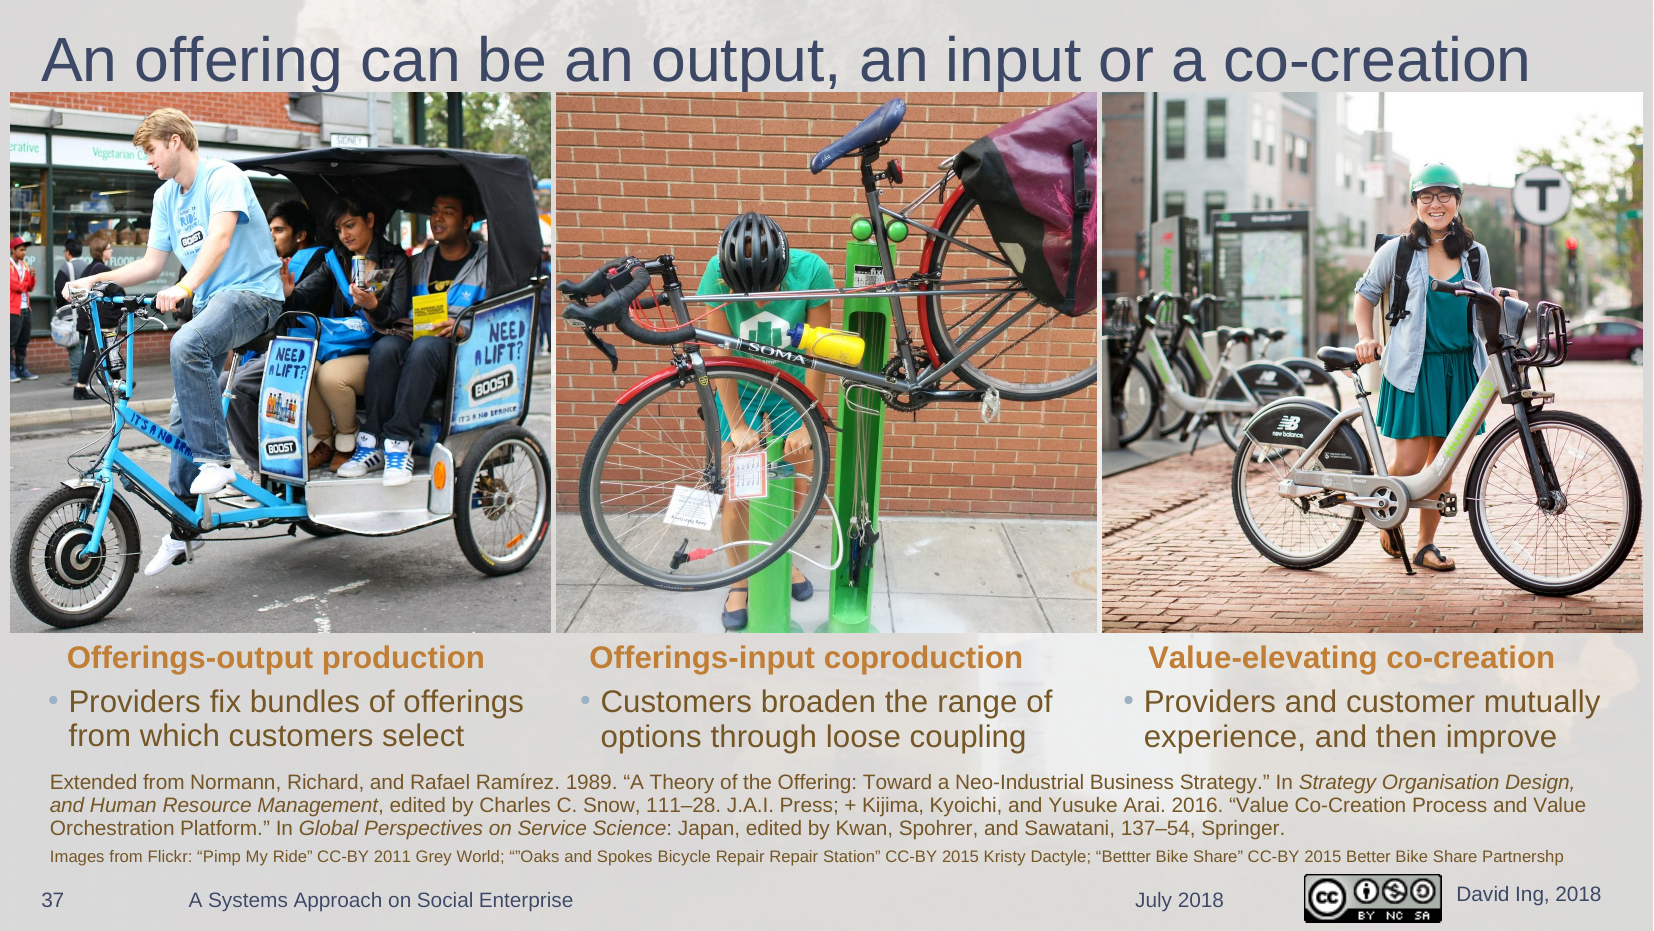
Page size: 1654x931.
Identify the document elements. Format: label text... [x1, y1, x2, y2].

table_cell Pursuits: [0, 0, 1653, 931]
picture [556, 92, 1097, 633]
title An offering can be an output, an input or a co-creation [41, 30, 1613, 126]
text_box Offerings-output production Providers fix bundles of offerings from which customers select [12, 633, 544, 761]
picture [1304, 902, 1442, 923]
text_box Extended from Normann, Richard, and Rafael Ramírez. 1989. “A Theory of the Offering: Toward a Neo-Industrial Business Strategy.” In Strategy Organisation Design, and Human Resource Management, edited by Charles C. Snow, 111–28. J.A.I. Press; + Kijima, Kyoichi, and Yusuke Arai. 2016. “Value Co-Creation Process and Value Orchestration Platform.” In Global Perspectives on Service Science: Japan, edited by Kwan, Spohrer, and Sawatani, 137–54, Springer. [35, 762, 1614, 848]
picture [1102, 92, 1643, 633]
text_box Images from Flickr: “Pimp My Ride” CC-BY 2011 Grey World; “”Oaks and Spokes Bicycle Repair Repair Station” CC-BY 2015 Kristy Dactyle; “Bettter Bike Share” CC-BY 2015 Better Bike Share Partnershp [35, 848, 1614, 902]
text_box Value-elevating co-creation Providers and customer mutually experience, and then improve [1087, 633, 1648, 761]
text_box Offerings-input coproduction Customers broaden the range of options through loose coupling [544, 633, 1087, 761]
picture [10, 92, 551, 633]
